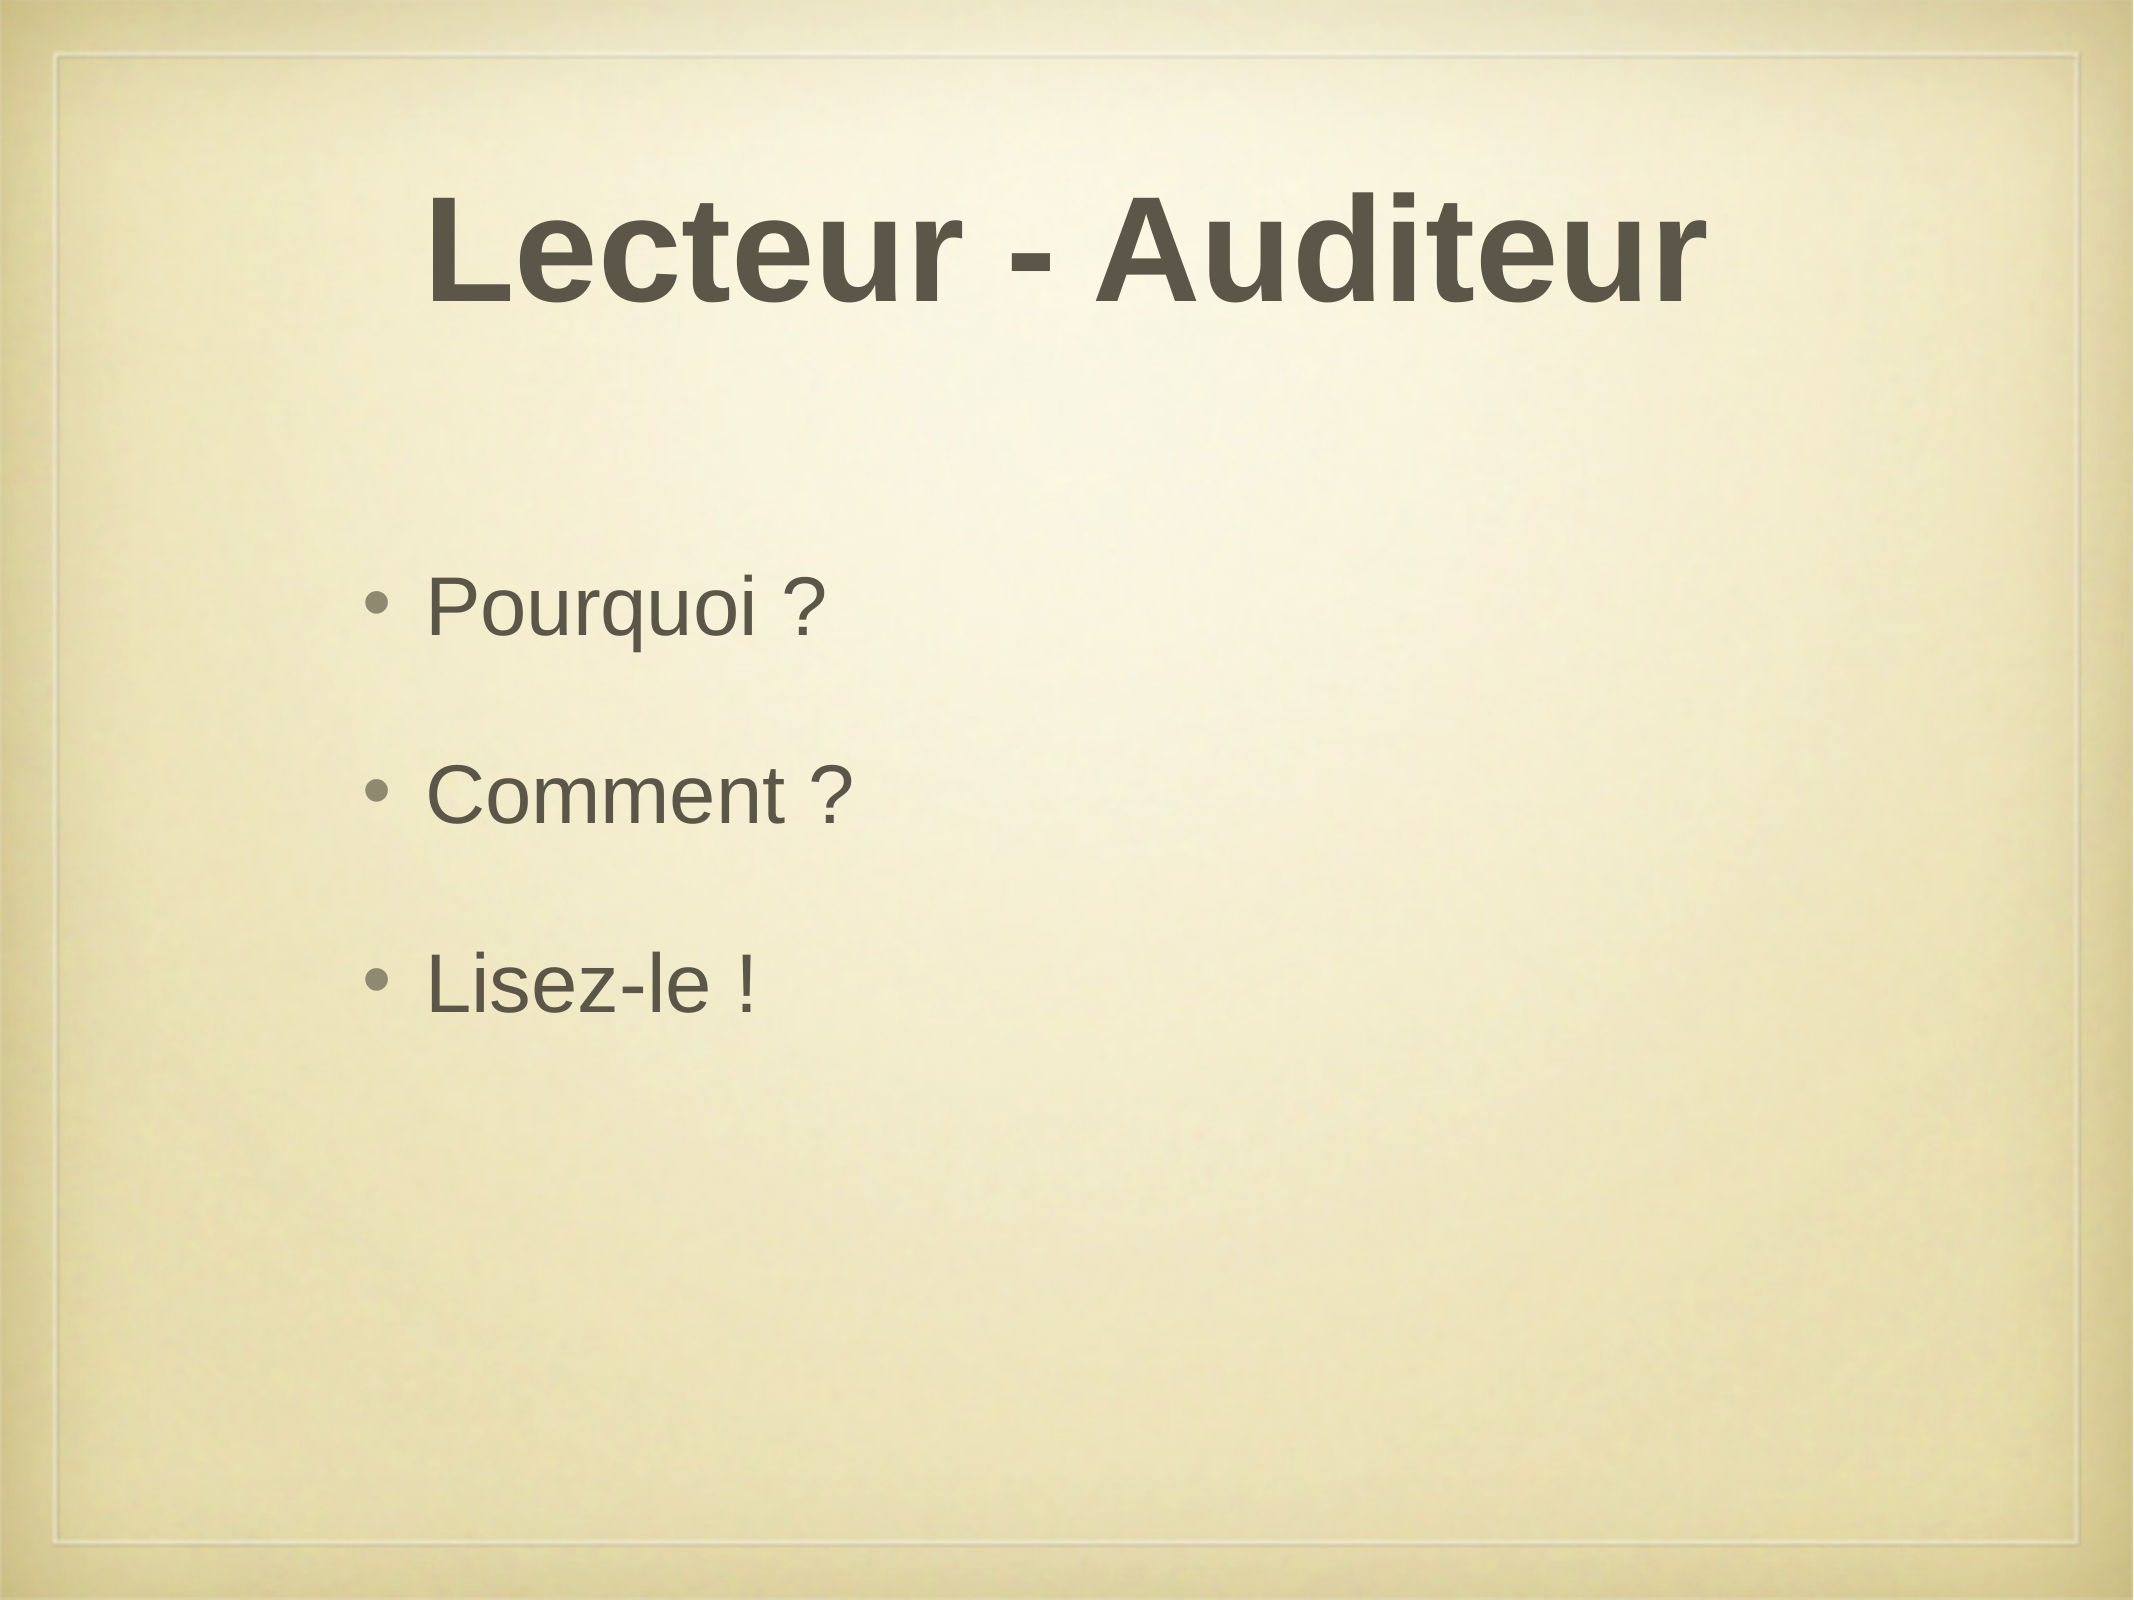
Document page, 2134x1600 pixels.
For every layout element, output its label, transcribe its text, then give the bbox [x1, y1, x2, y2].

list Pourquoi ? Comment ? Lisez-le ! [354, 543, 1499, 1394]
title Lecteur - Auditeur [166, 89, 1967, 394]
picture [0, 0, 2134, 1600]
